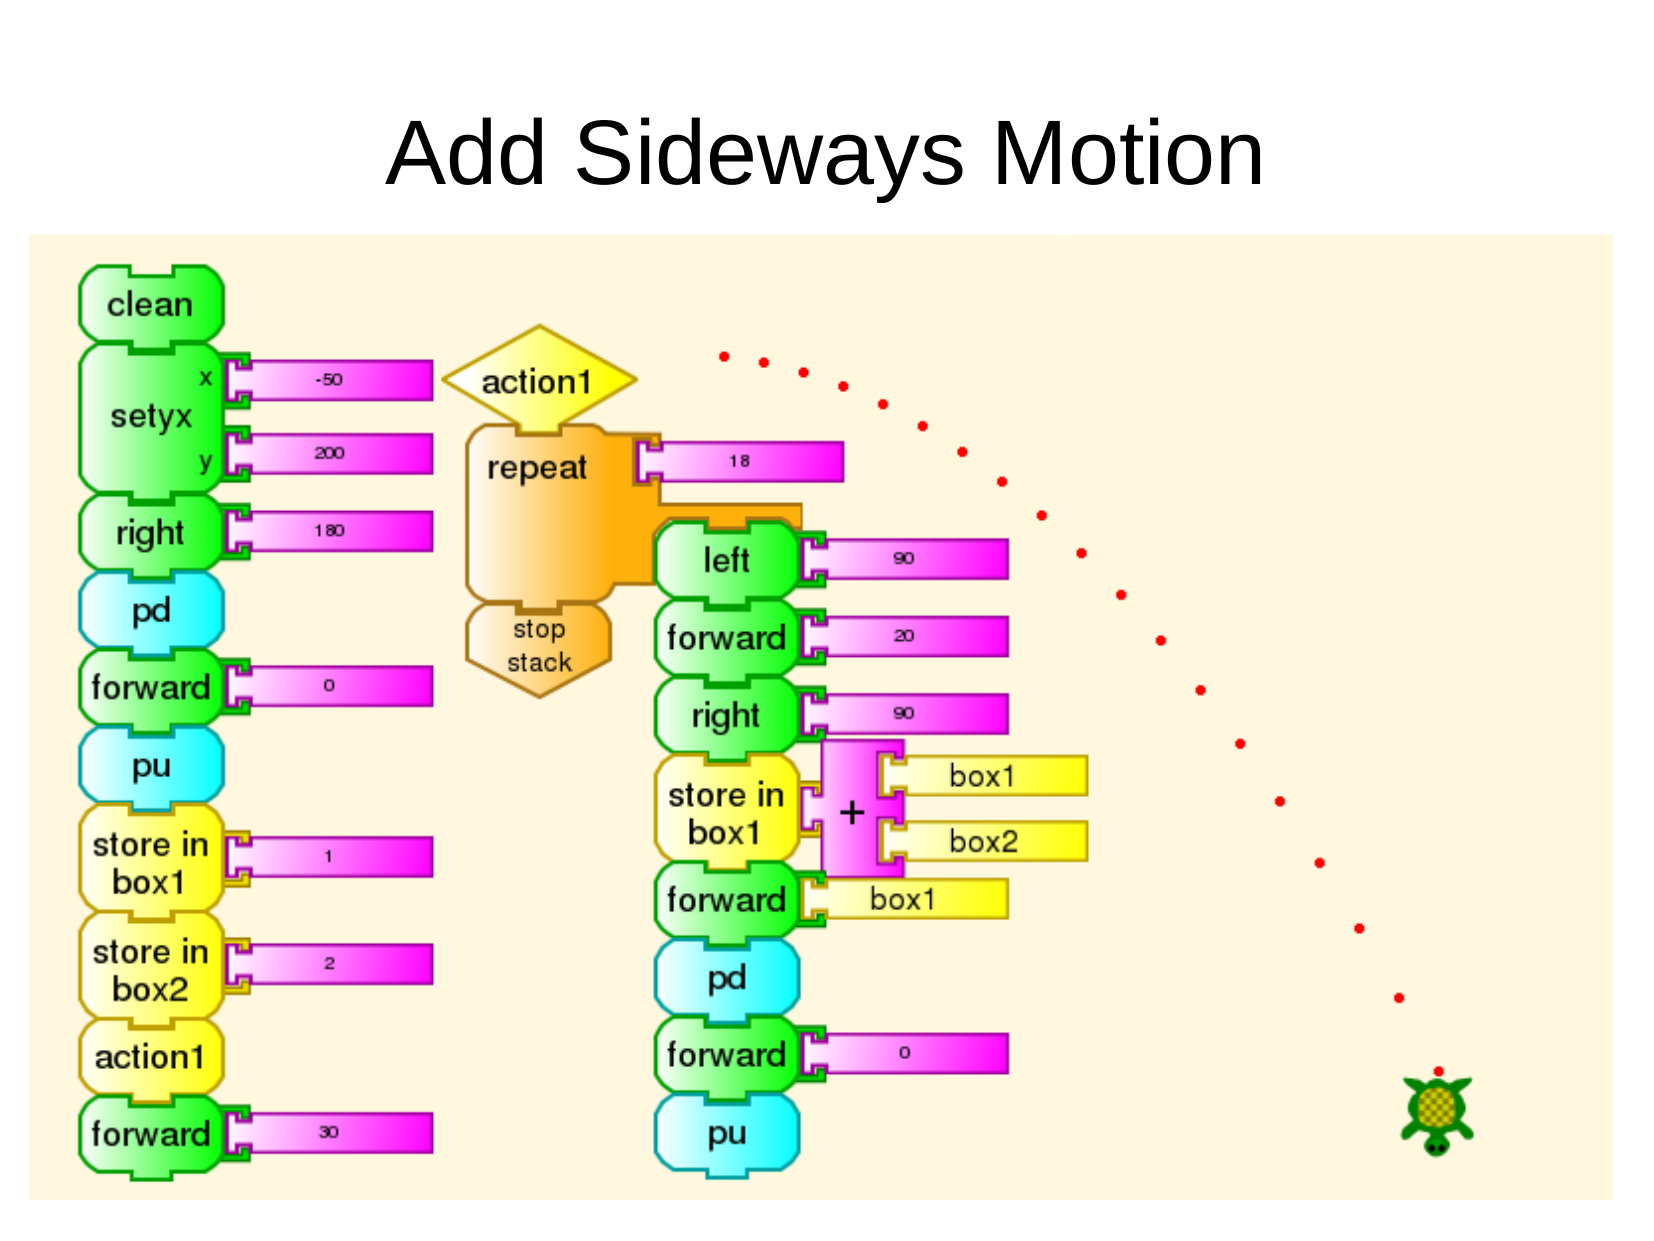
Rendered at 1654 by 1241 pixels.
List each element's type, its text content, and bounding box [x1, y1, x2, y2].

title Add Sideways Motion [82, 56, 1571, 231]
picture [29, 231, 1613, 1201]
